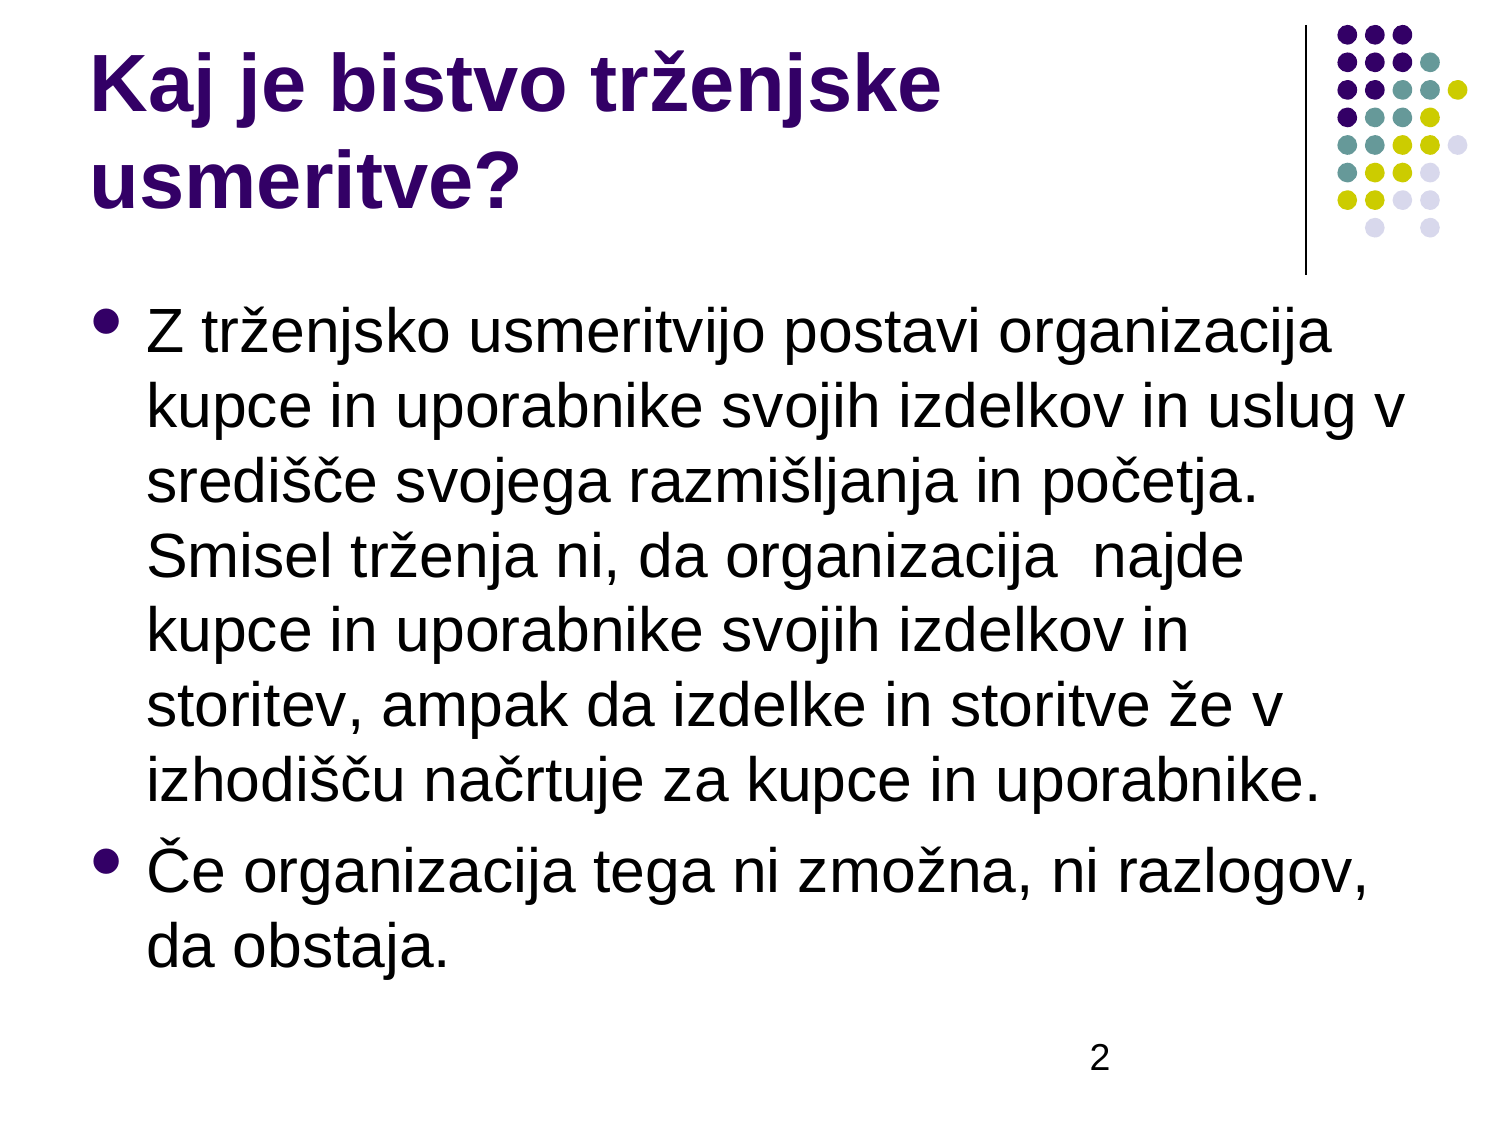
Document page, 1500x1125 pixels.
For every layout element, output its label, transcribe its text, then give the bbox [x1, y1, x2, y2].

list Z trženjsko usmeritvijo postavi organizacija kupce in uporabnike svojih izdelkov in uslug v središče svojega razmišljanja in početja. Smisel trženja ni, da organizacija najde kupce in uporabnike svojih izdelkov in storitev, ampak da izdelke in storitve že v izhodišču načrtuje za kupce in uporabnike. Če organizacija tega ni zmožna, ni razlogov, da obstaja. [75, 282, 1426, 1006]
title Kaj je bistvo trženjske usmeritve? [74, 20, 1313, 233]
